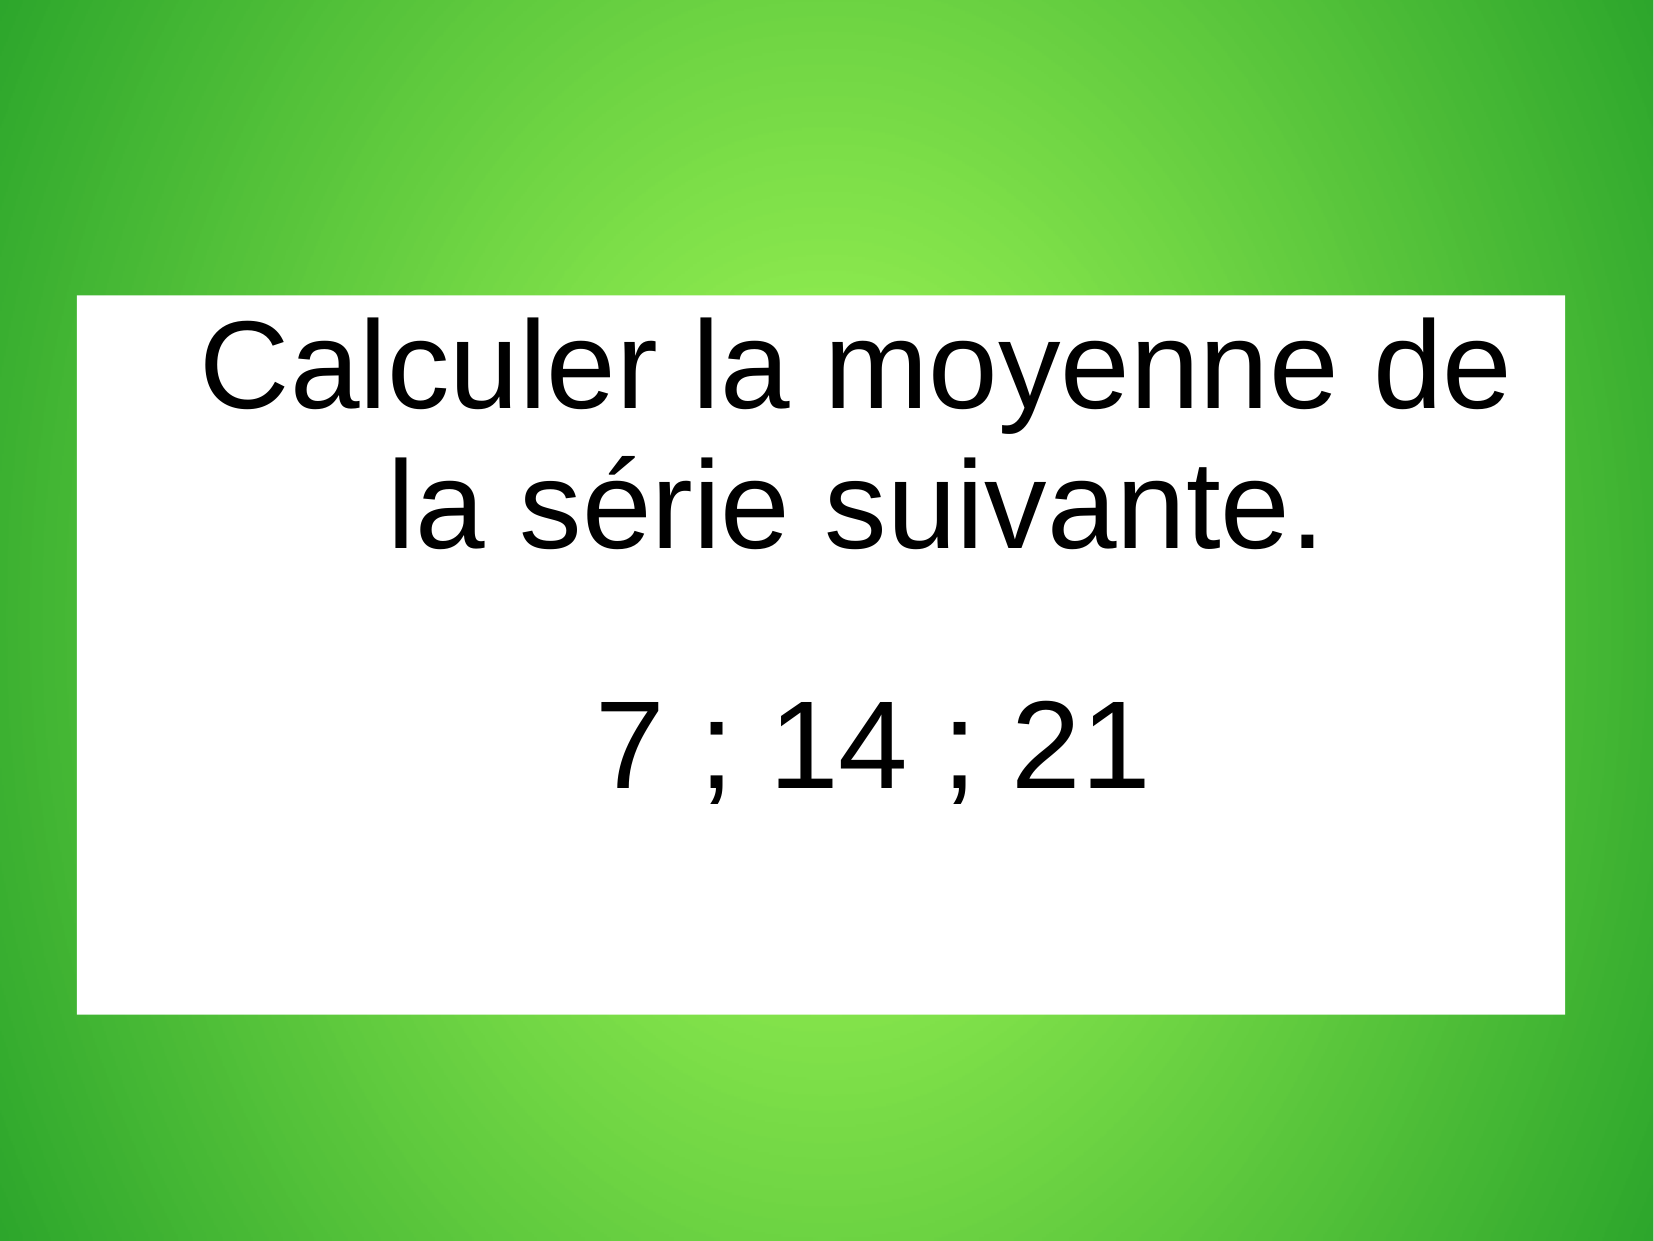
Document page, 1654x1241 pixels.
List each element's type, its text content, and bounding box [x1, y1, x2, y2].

picture [0, 0, 1654, 1241]
list Calculer la moyenne de la série suivante. 7 ; 14 ; 21 [76, 295, 1566, 1015]
